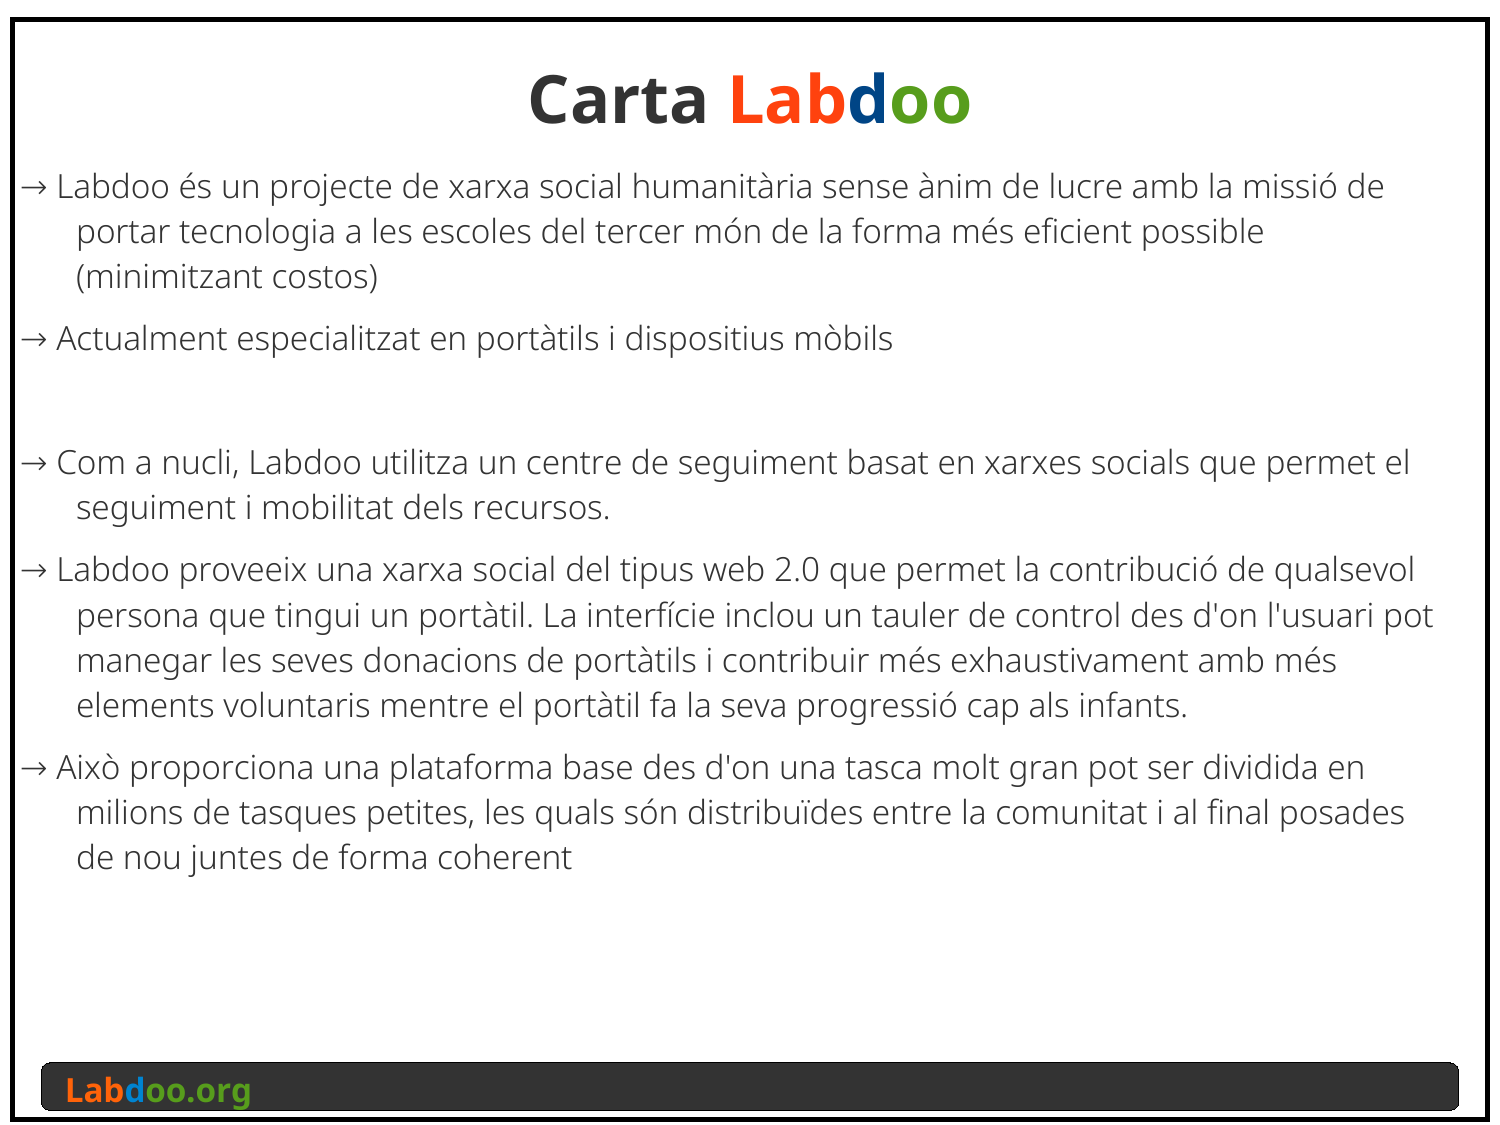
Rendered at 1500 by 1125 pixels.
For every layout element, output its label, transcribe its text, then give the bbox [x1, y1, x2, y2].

title Carta Labdoo [75, 3, 1426, 163]
list → Labdoo és un projecte de xarxa social humanitària sense ànim de lucre amb la missió de portar tecnologia a les escoles del tercer món de la forma més eficient possible (minimitzant costos) → Actualment especialitzat en portàtils i dispositius mòbils → Com a nucli, Labdoo utilitza un centre de seguiment basat en xarxes socials que permet el seguiment i mobilitat dels recursos. → Labdoo proveeix una xarxa social del tipus web 2.0 que permet la contribució de qualsevol persona que tingui un portàtil. La interfície inclou un tauler de control des d'on l'usuari pot manegar les seves donacions de portàtils i contribuir més exhaustivament amb més elements voluntaris mentre el portàtil fa la seva progressió cap als infants. → Això proporciona una plataforma base des d'on una tasca molt gran pot ser dividida en milions de tasques petites, les quals són distribuïdes entre la comunitat i al final posades de nou juntes de forma coherent [19, 163, 1445, 1049]
